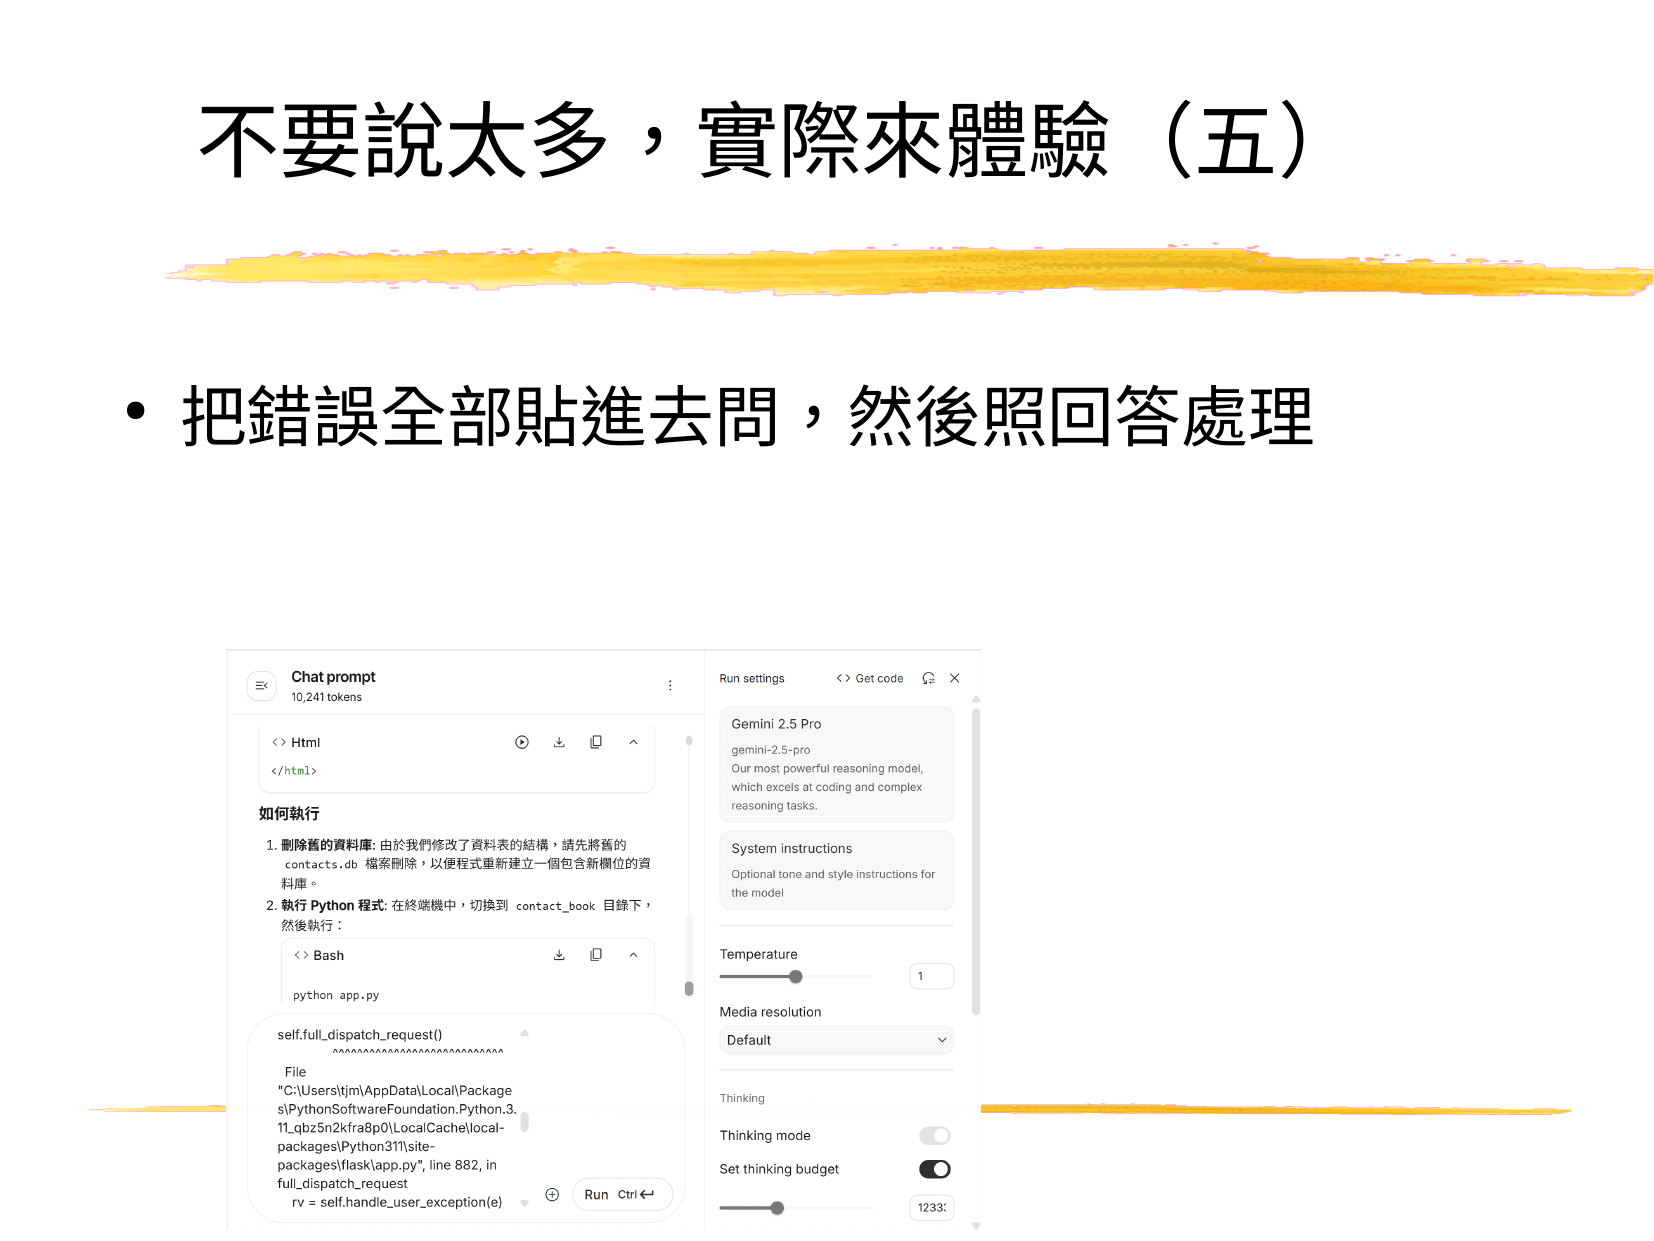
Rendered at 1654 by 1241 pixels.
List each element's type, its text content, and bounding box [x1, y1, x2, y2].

title 不要說太多，實際來體驗（五） [76, 28, 1482, 235]
picture [82, 649, 1571, 1230]
picture [165, 237, 1654, 308]
list 把錯誤全部貼進去問，然後照回答處理 [124, 358, 1530, 652]
